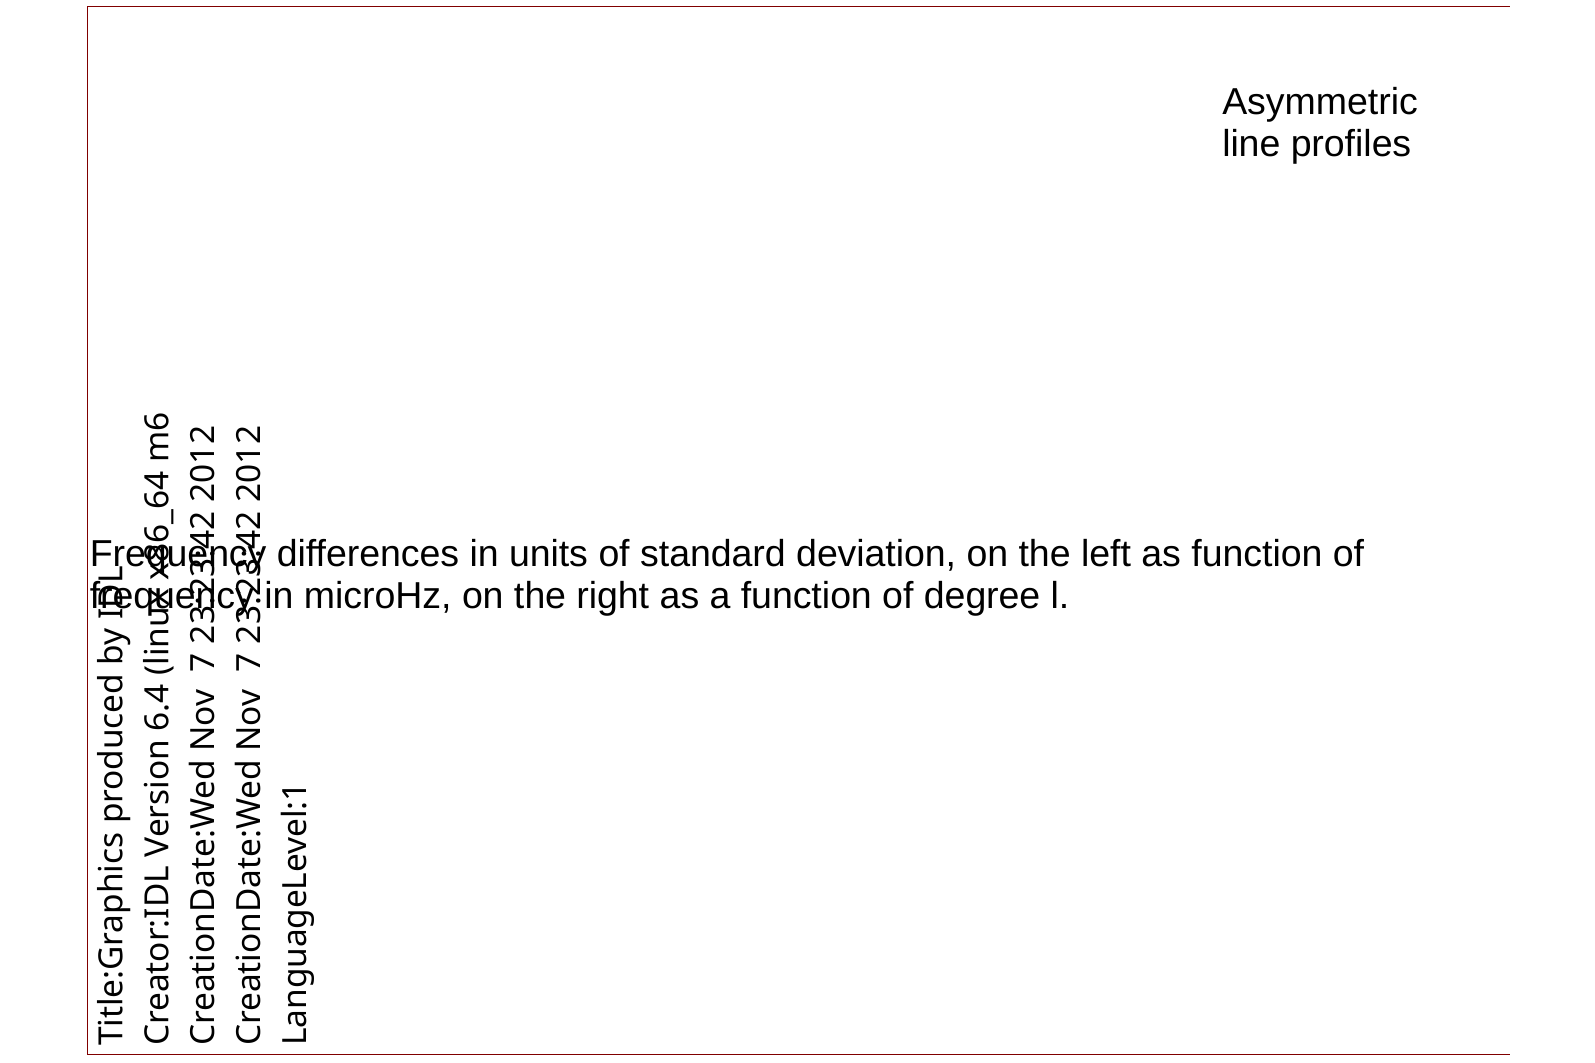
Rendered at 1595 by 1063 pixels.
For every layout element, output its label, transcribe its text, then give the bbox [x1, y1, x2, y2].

text_box Frequency differences in units of standard deviation, on the left as function of frequency in microHz, on the right as a function of degree l. [75, 525, 1501, 624]
picture [84, 6, 1510, 1057]
text_box Asymmetric line profiles [1207, 73, 1470, 173]
